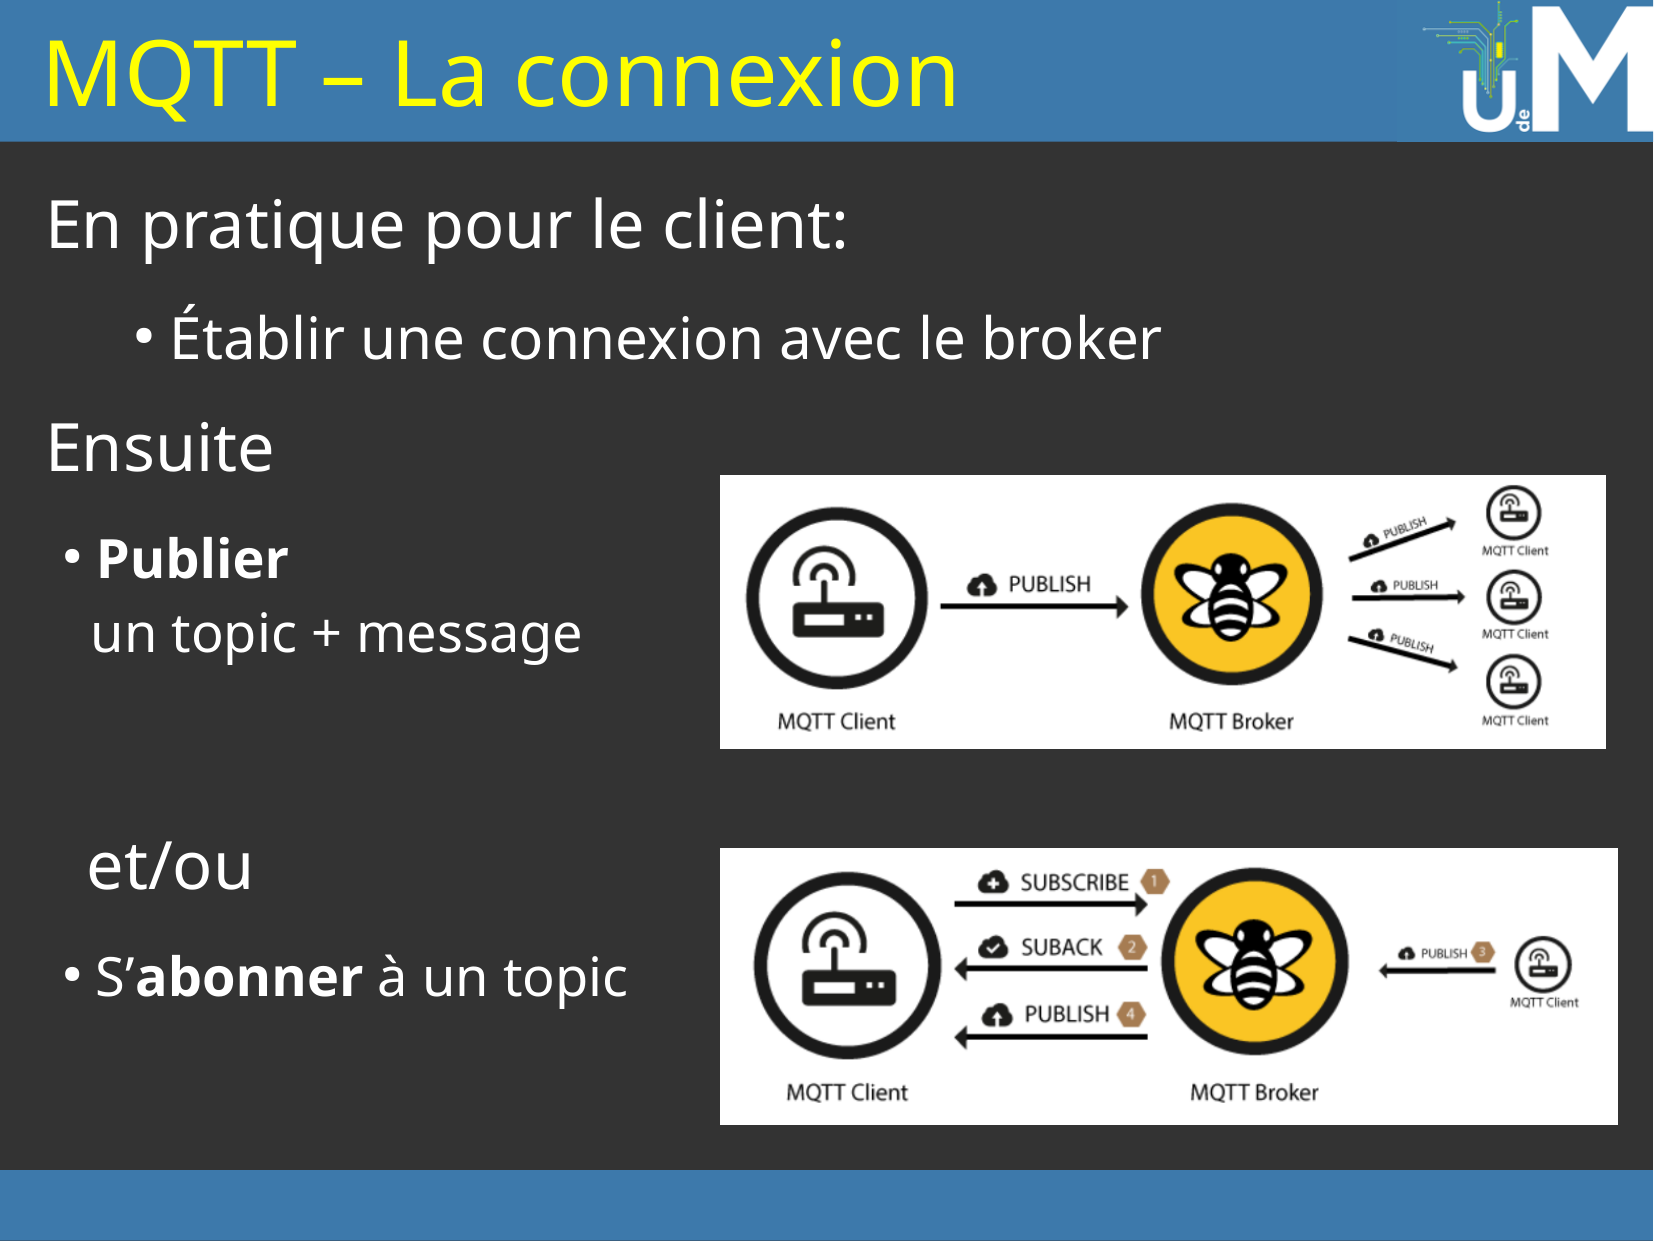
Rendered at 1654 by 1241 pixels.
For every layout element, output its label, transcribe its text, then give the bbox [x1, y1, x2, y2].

picture [720, 848, 1618, 1126]
list En pratique pour le client: Établir une connexion avec le broker Ensuite Publier un topic + message et/ou S’abonner à un topic [45, 177, 1606, 1141]
picture [720, 475, 1606, 749]
picture [1397, 0, 1654, 142]
title MQTT – La connexion [41, 11, 1411, 130]
